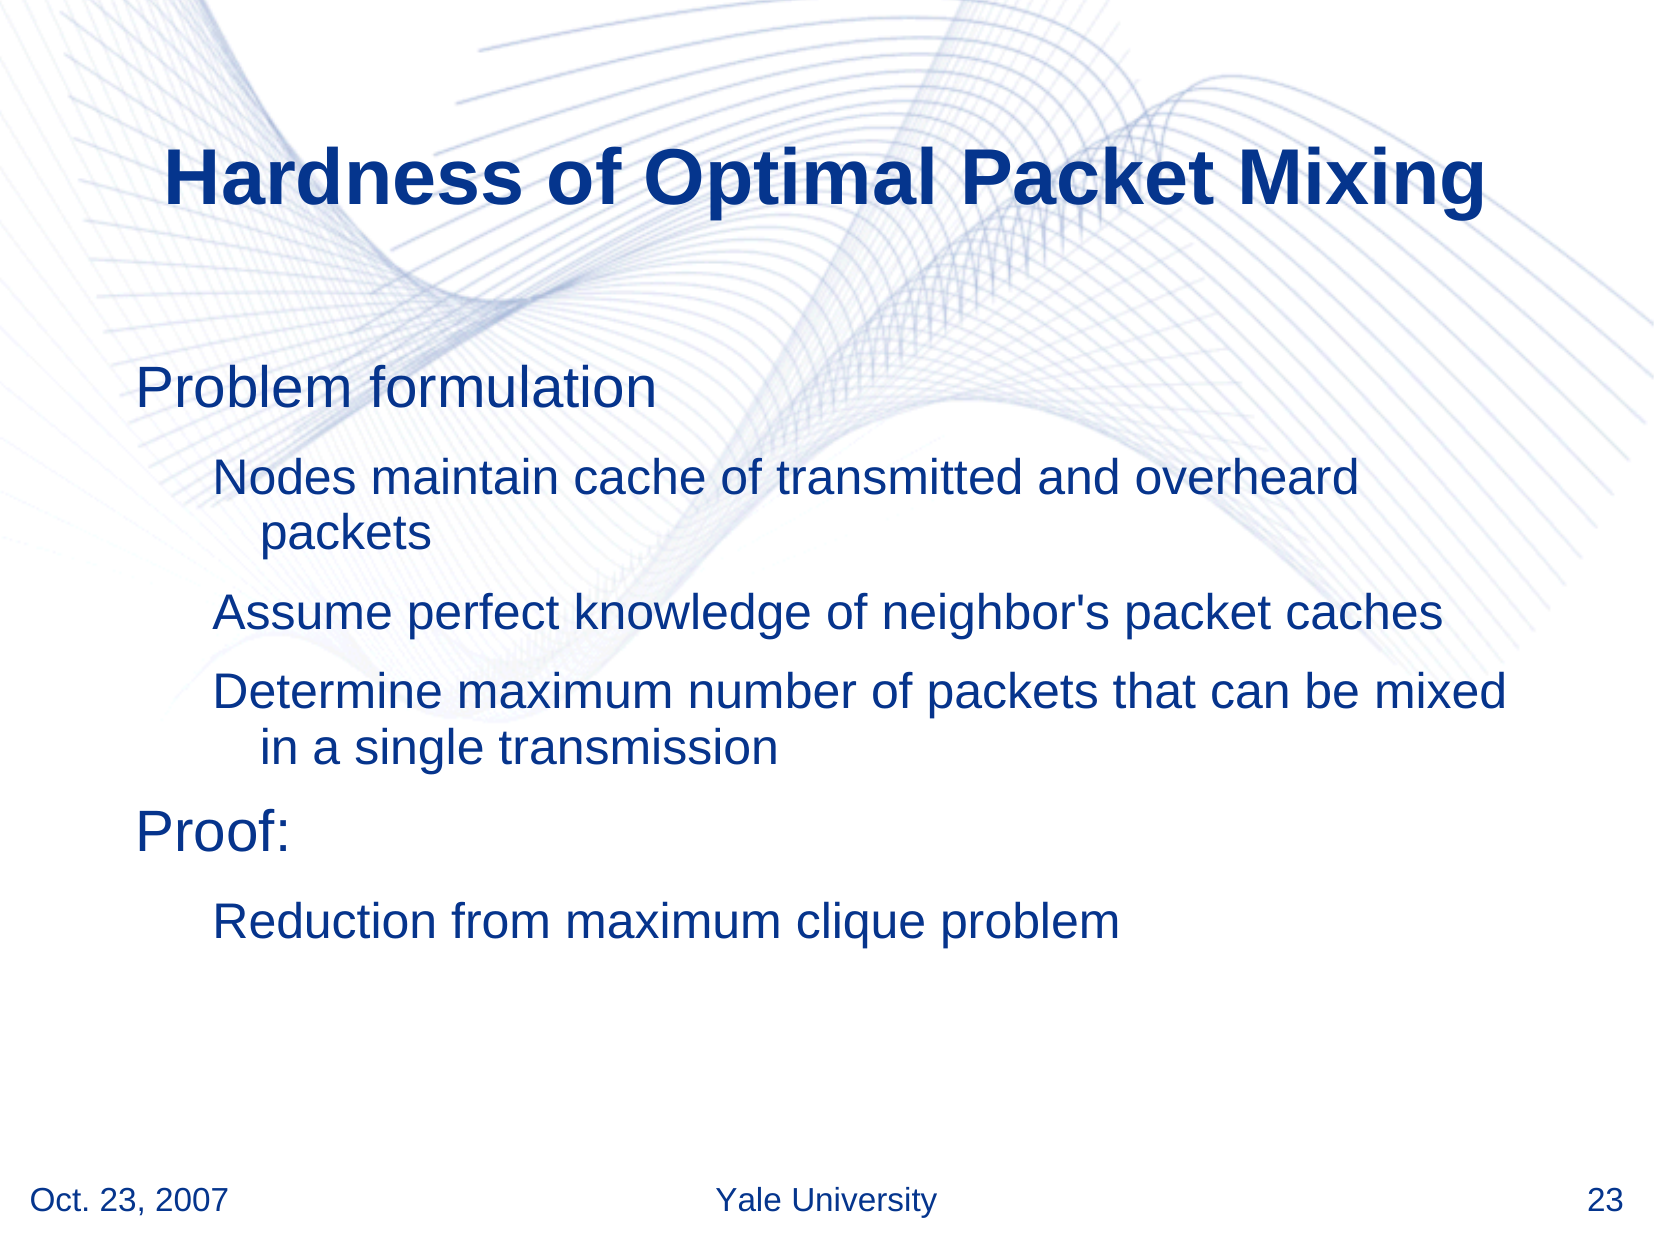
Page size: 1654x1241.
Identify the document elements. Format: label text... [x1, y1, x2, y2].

title Hardness of Optimal Packet Mixing [118, 66, 1536, 288]
list Problem formulation Nodes maintain cache of transmitted and overheard packets Assume perfect knowledge of neighbor's packet caches Determine maximum number of packets that can be mixed in a single transmission Proof: Reduction from maximum clique problem [118, 354, 1536, 1108]
picture [0, 0, 1654, 1241]
